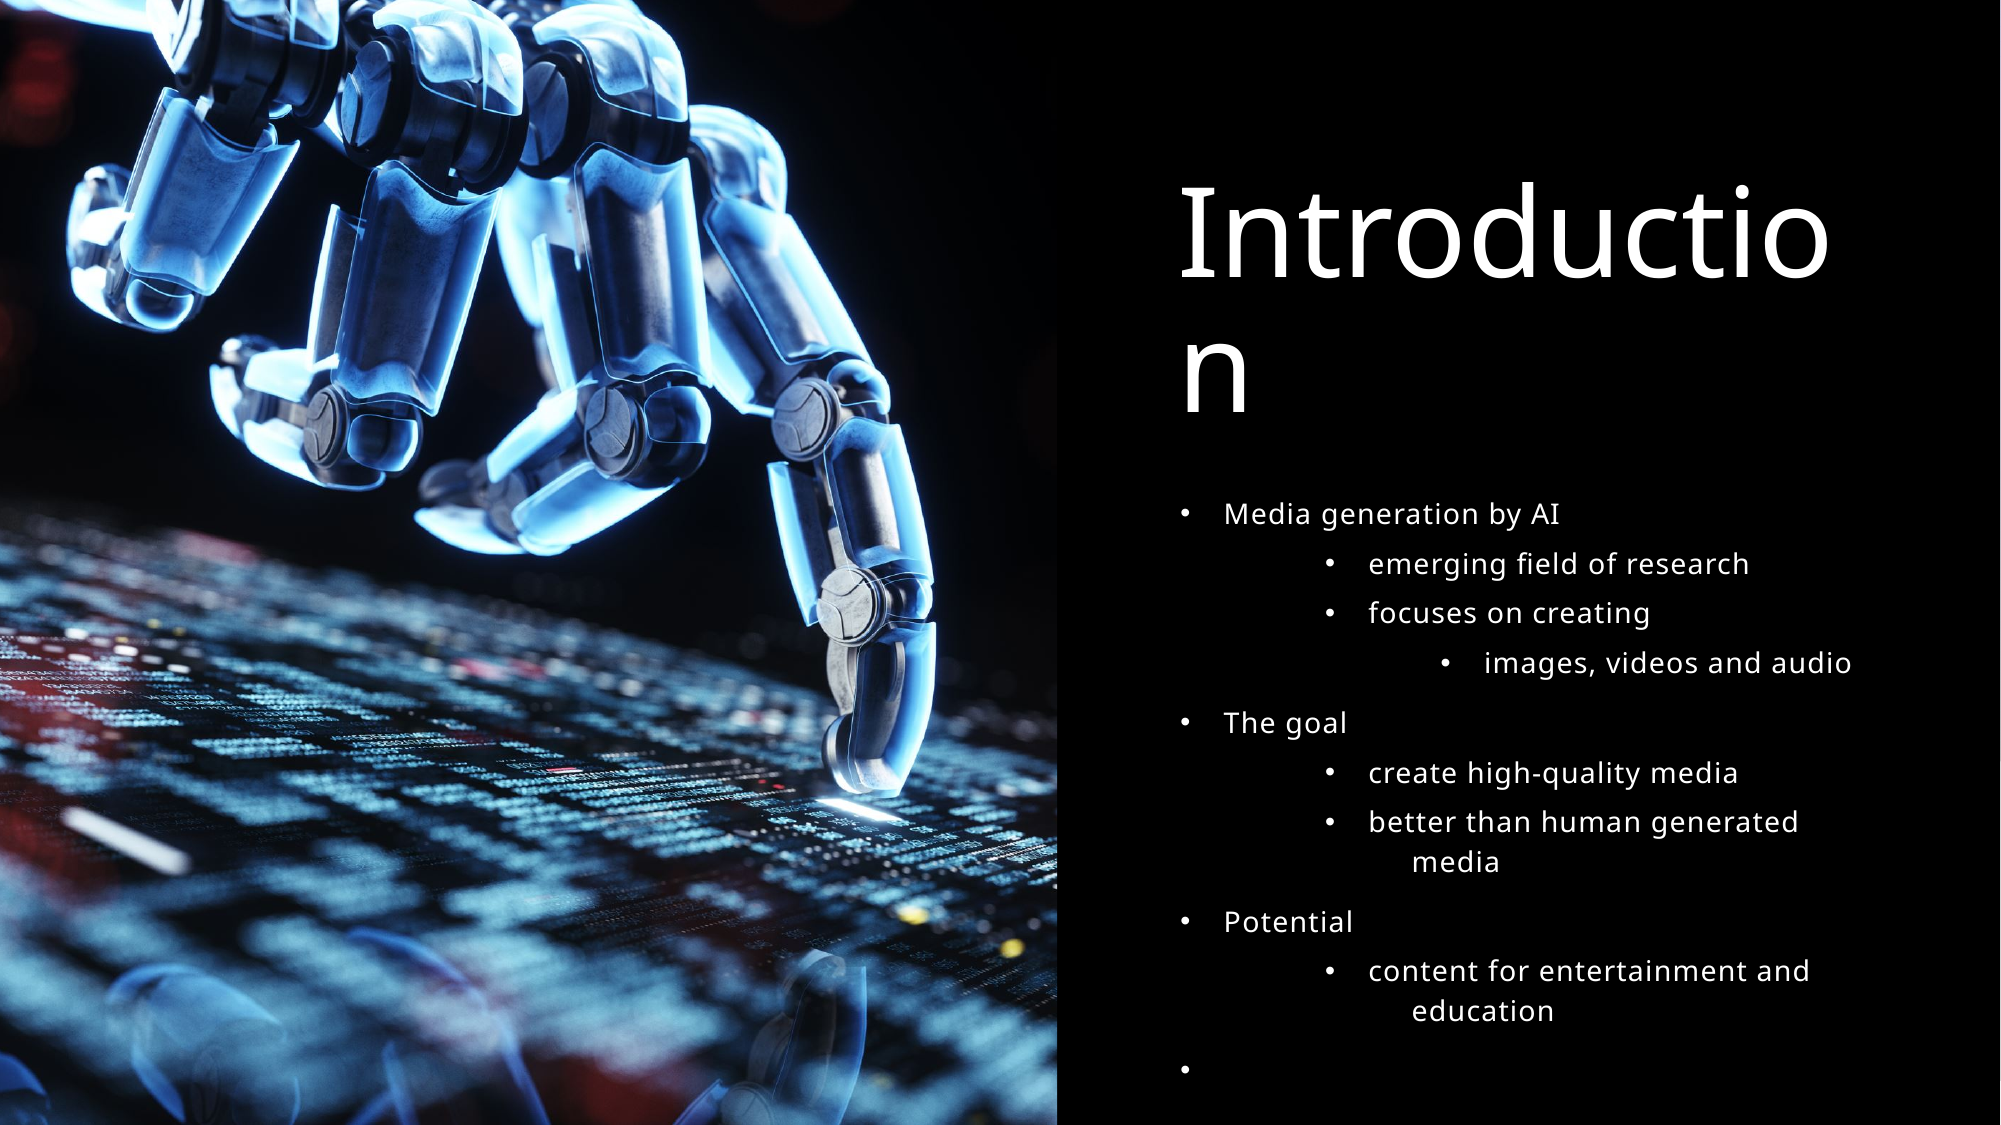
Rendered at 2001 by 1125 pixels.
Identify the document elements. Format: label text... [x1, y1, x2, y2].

text_box [1058, 0, 2000, 1125]
list Media generation by AI emerging field of research focuses on creating images, videos and audio The goal create high-quality media better than human generated media Potential content for entertainment and education [1165, 483, 1910, 1035]
title Introduction [1162, 88, 1910, 448]
picture [0, 0, 1058, 1125]
